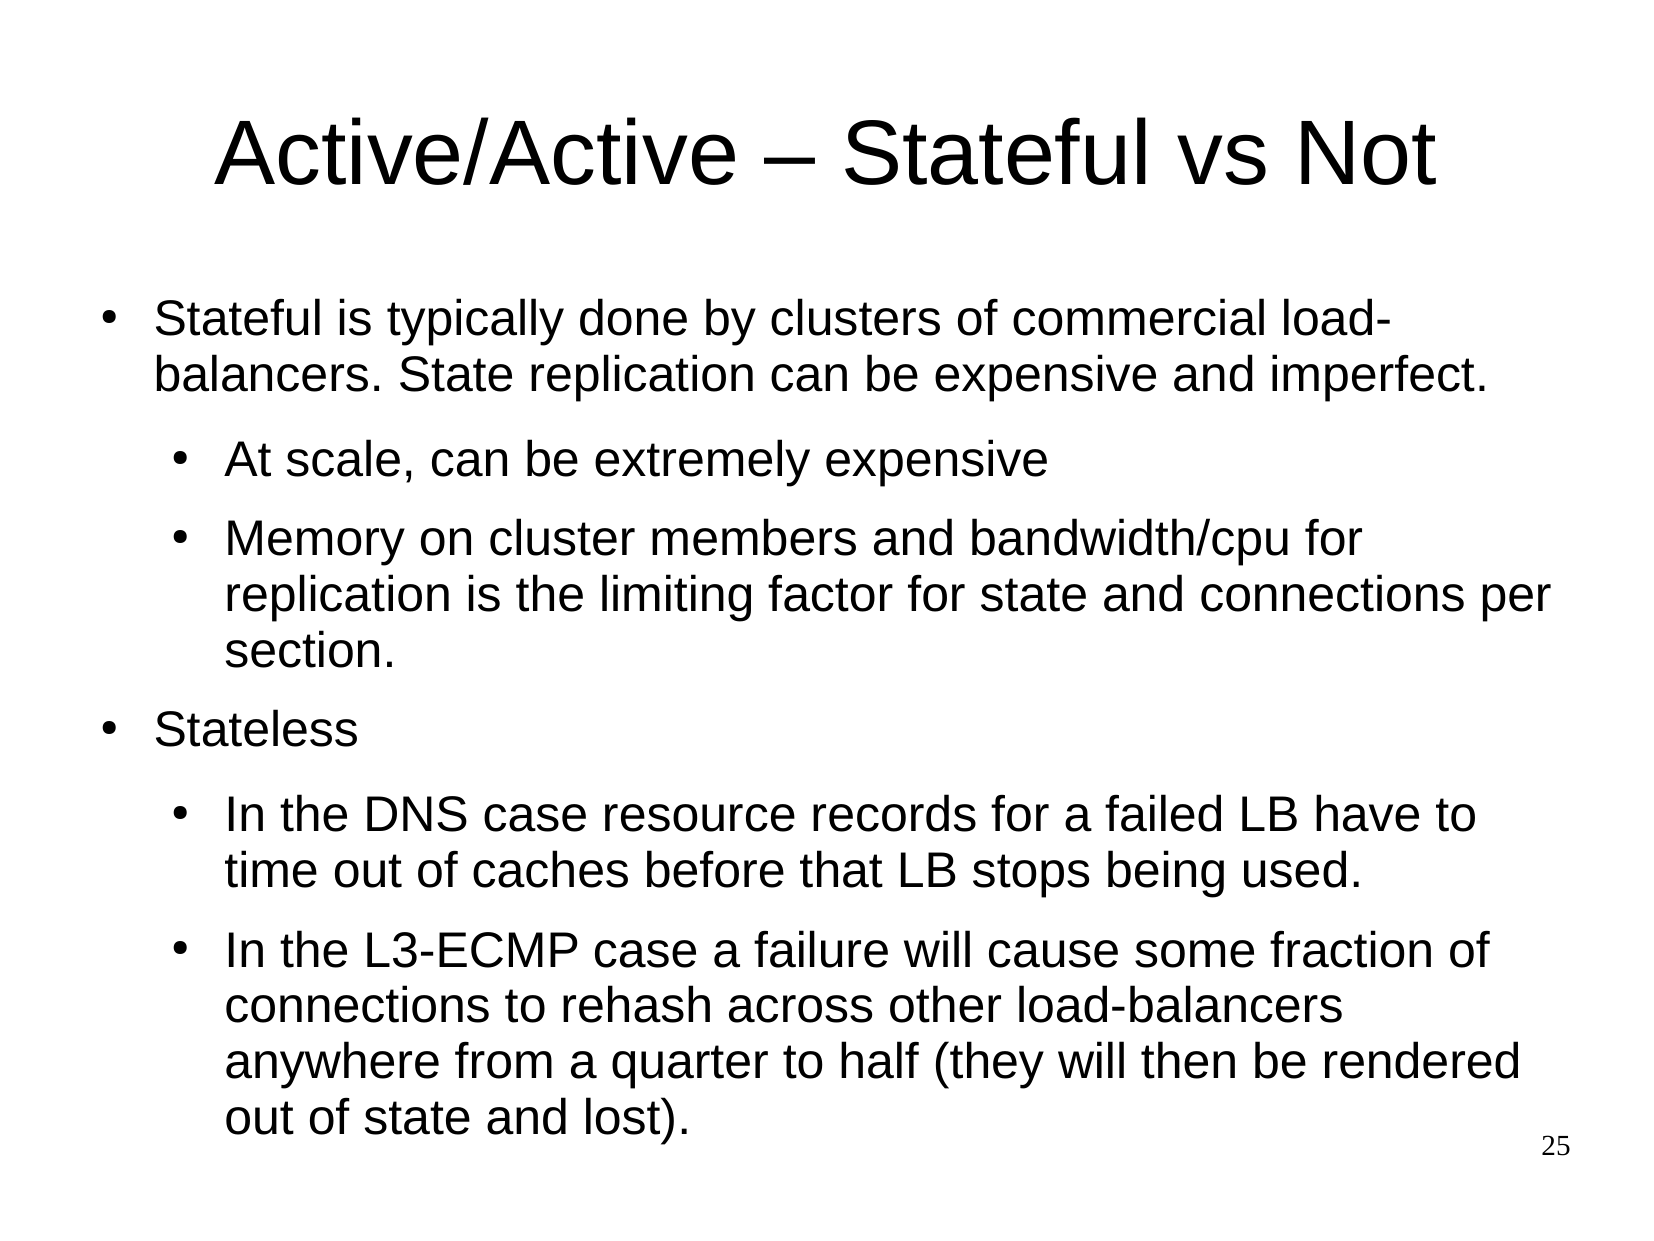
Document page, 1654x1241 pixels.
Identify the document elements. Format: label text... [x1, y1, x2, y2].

title Active/Active – Stateful vs Not [82, 49, 1571, 257]
list Stateful is typically done by clusters of commercial load-balancers. State replication can be expensive and imperfect. At scale, can be extremely expensive Memory on cluster members and bandwidth/cpu for replication is the limiting factor for state and connections per section. Stateless In the DNS case resource records for a failed LB have to time out of caches before that LB stops being used. In the L3-ECMP case a failure will cause some fraction of connections to rehash across other load-balancers anywhere from a quarter to half (they will then be rendered out of state and lost). [82, 290, 1571, 1145]
